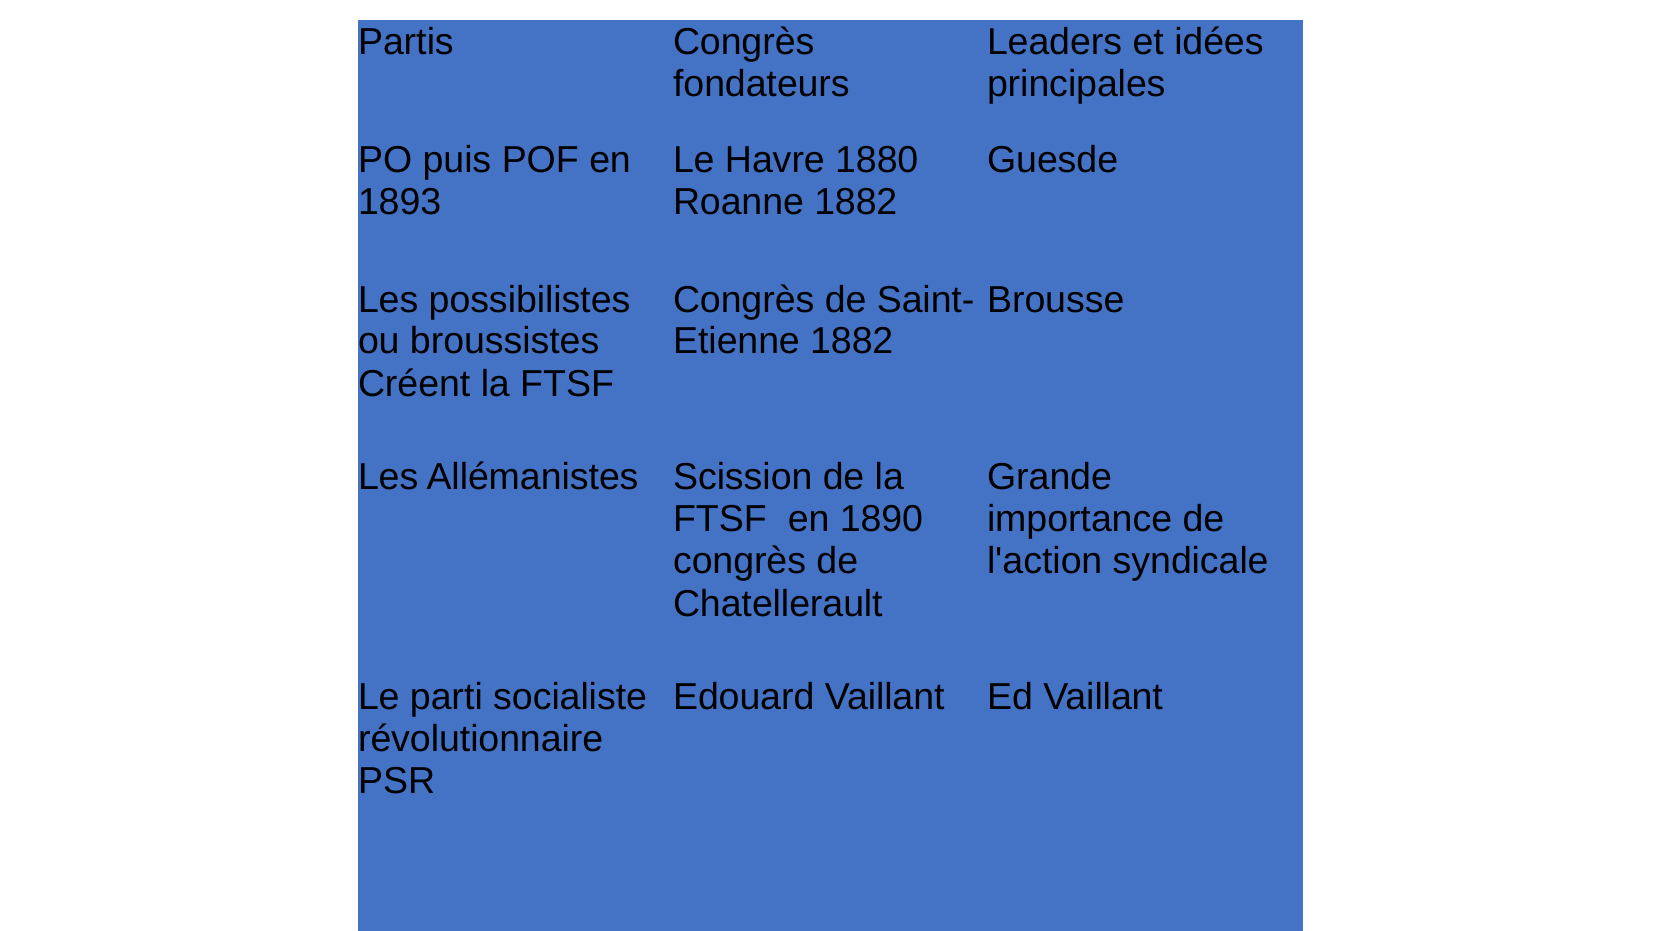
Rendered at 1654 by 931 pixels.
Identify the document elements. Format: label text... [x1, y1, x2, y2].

table_cell Les possibilistes ou broussistes Créent la FTSF [358, 278, 673, 456]
table_cell Le Havre 1880 Roanne 1882 [673, 138, 987, 278]
table_header Partis [358, 20, 673, 138]
table_cell Le parti socialiste révolutionnaire PSR [358, 676, 673, 931]
table_cell Edouard Vaillant [673, 676, 987, 931]
table_cell Congrès de Saint-Etienne 1882 [673, 278, 987, 456]
table_cell PO puis POF en 1893 [358, 138, 673, 278]
table_header Leaders et idées principales [987, 20, 1303, 138]
table_cell Guesde [987, 138, 1303, 278]
table_cell Ed Vaillant [987, 676, 1303, 931]
table_cell Les Allémanistes [358, 456, 673, 676]
table_cell Grande importance de l'action syndicale [987, 456, 1303, 676]
table_cell Brousse [987, 278, 1303, 456]
table_header Congrès fondateurs [673, 20, 987, 138]
table_cell Scission de la FTSF en 1890 congrès de Chatellerault [673, 456, 987, 676]
